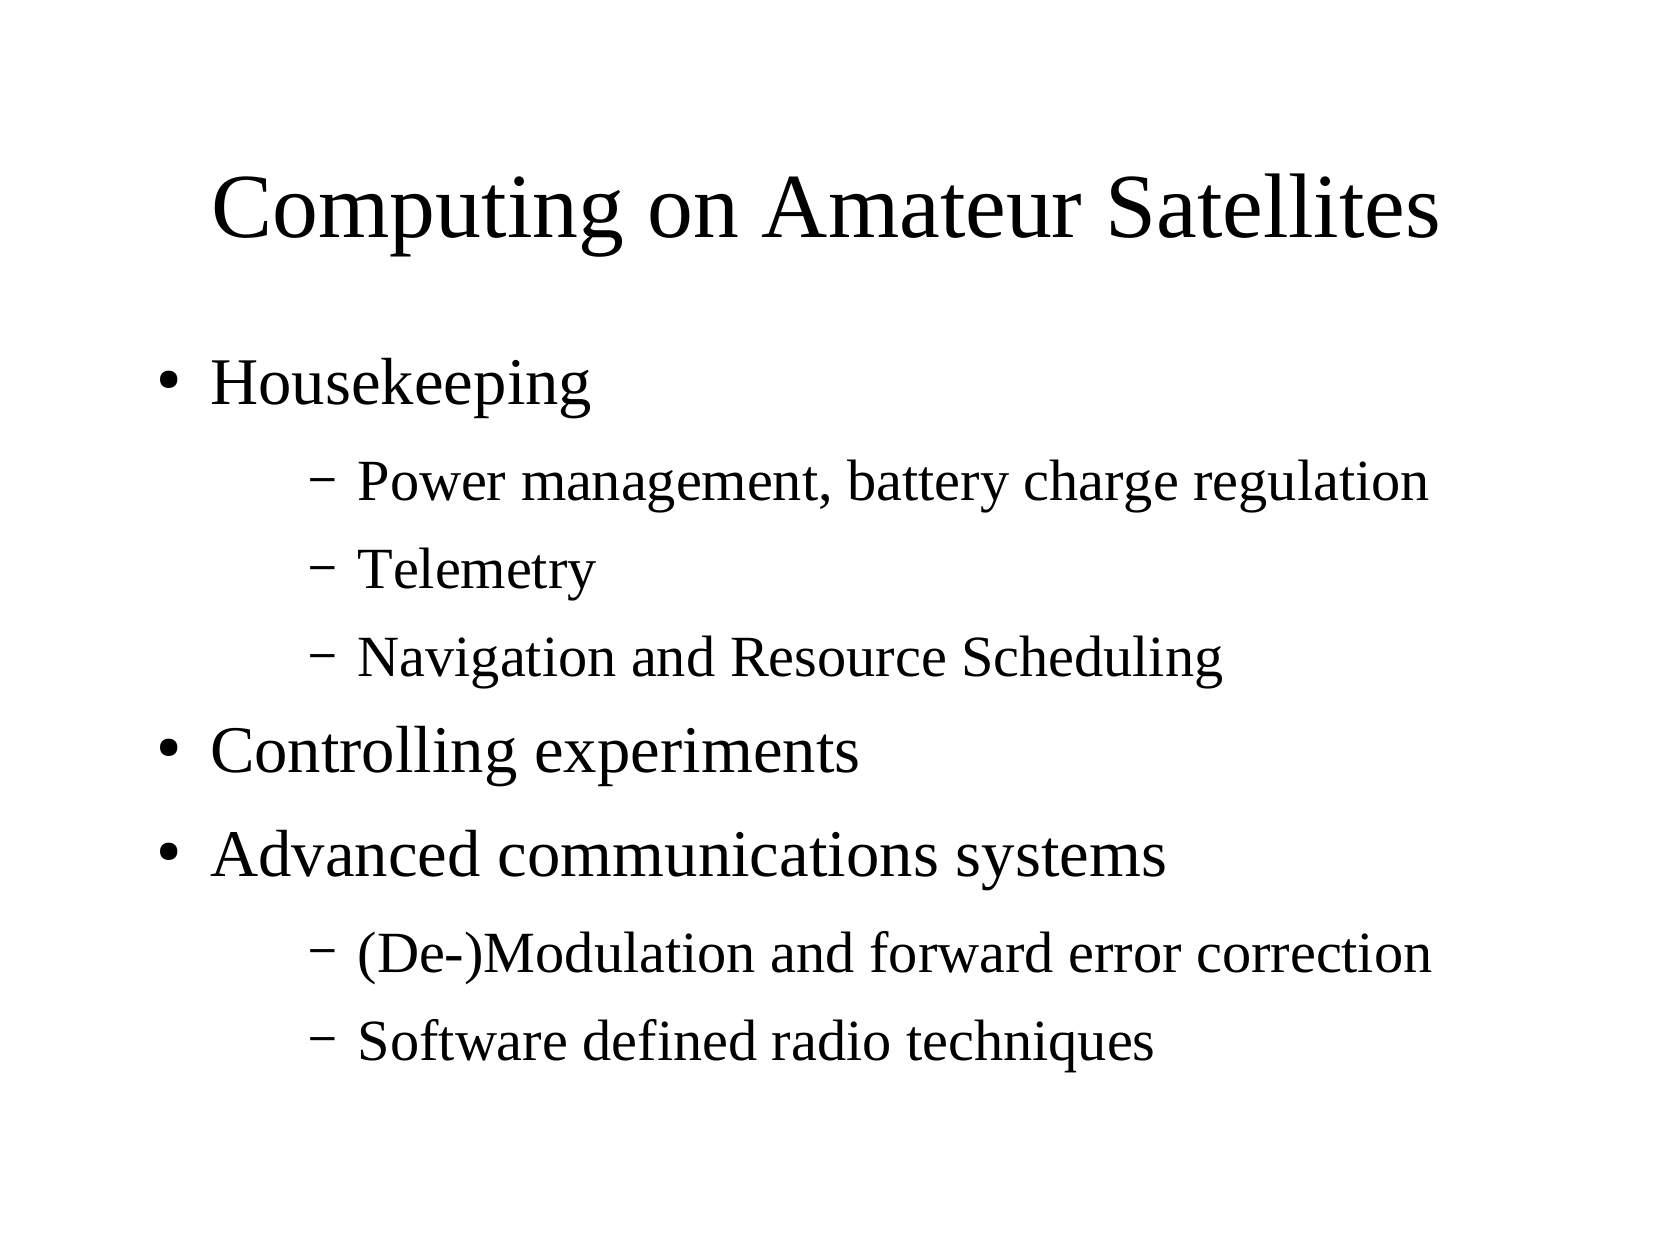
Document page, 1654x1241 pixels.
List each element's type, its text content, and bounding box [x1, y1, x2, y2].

list Housekeeping Power management, battery charge regulation Telemetry Navigation and Resource Scheduling Controlling experiments Advanced communications systems (De-)Modulation and forward error correction Software defined radio techniques [121, 344, 1534, 1127]
title Computing on Amateur Satellites [121, 102, 1534, 311]
